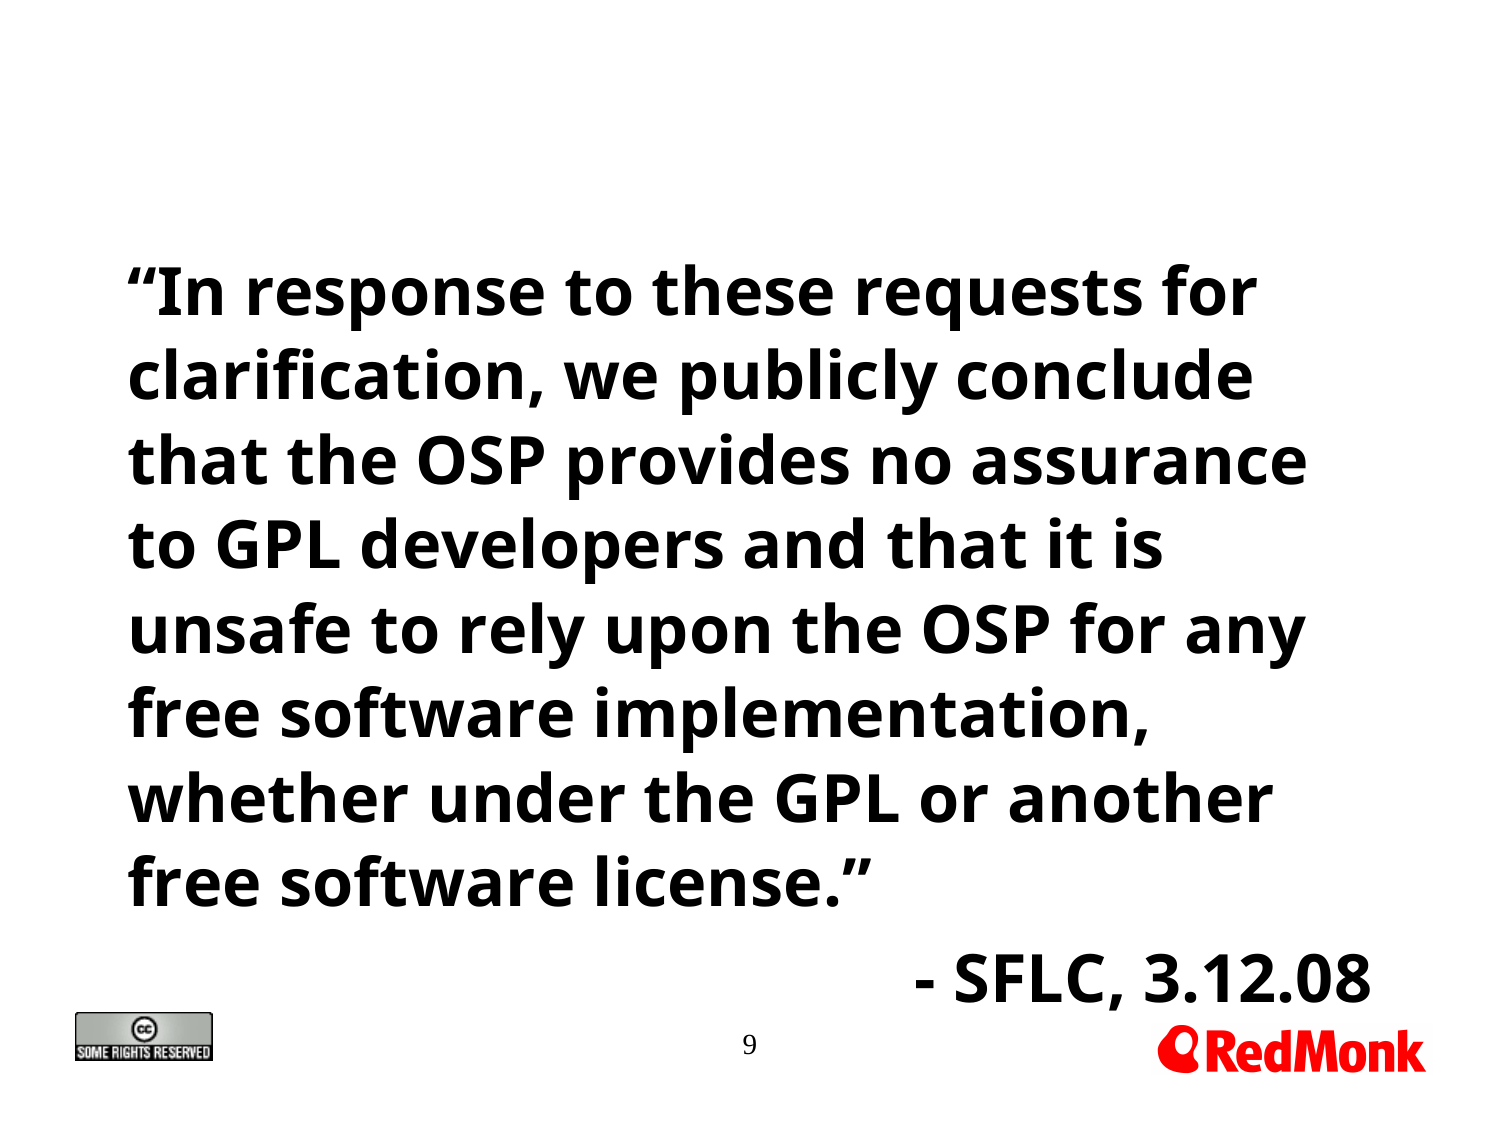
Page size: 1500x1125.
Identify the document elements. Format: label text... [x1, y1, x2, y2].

picture [75, 1012, 213, 1061]
picture [1151, 1023, 1433, 1075]
text_box “In response to these requests for clarification, we publicly conclude that the OSP provides no assurance to GPL developers and that it is unsafe to rely upon the OSP for any free software implementation, whether under the GPL or another free software license.” - SFLC, 3.12.08 [112, 240, 1388, 863]
